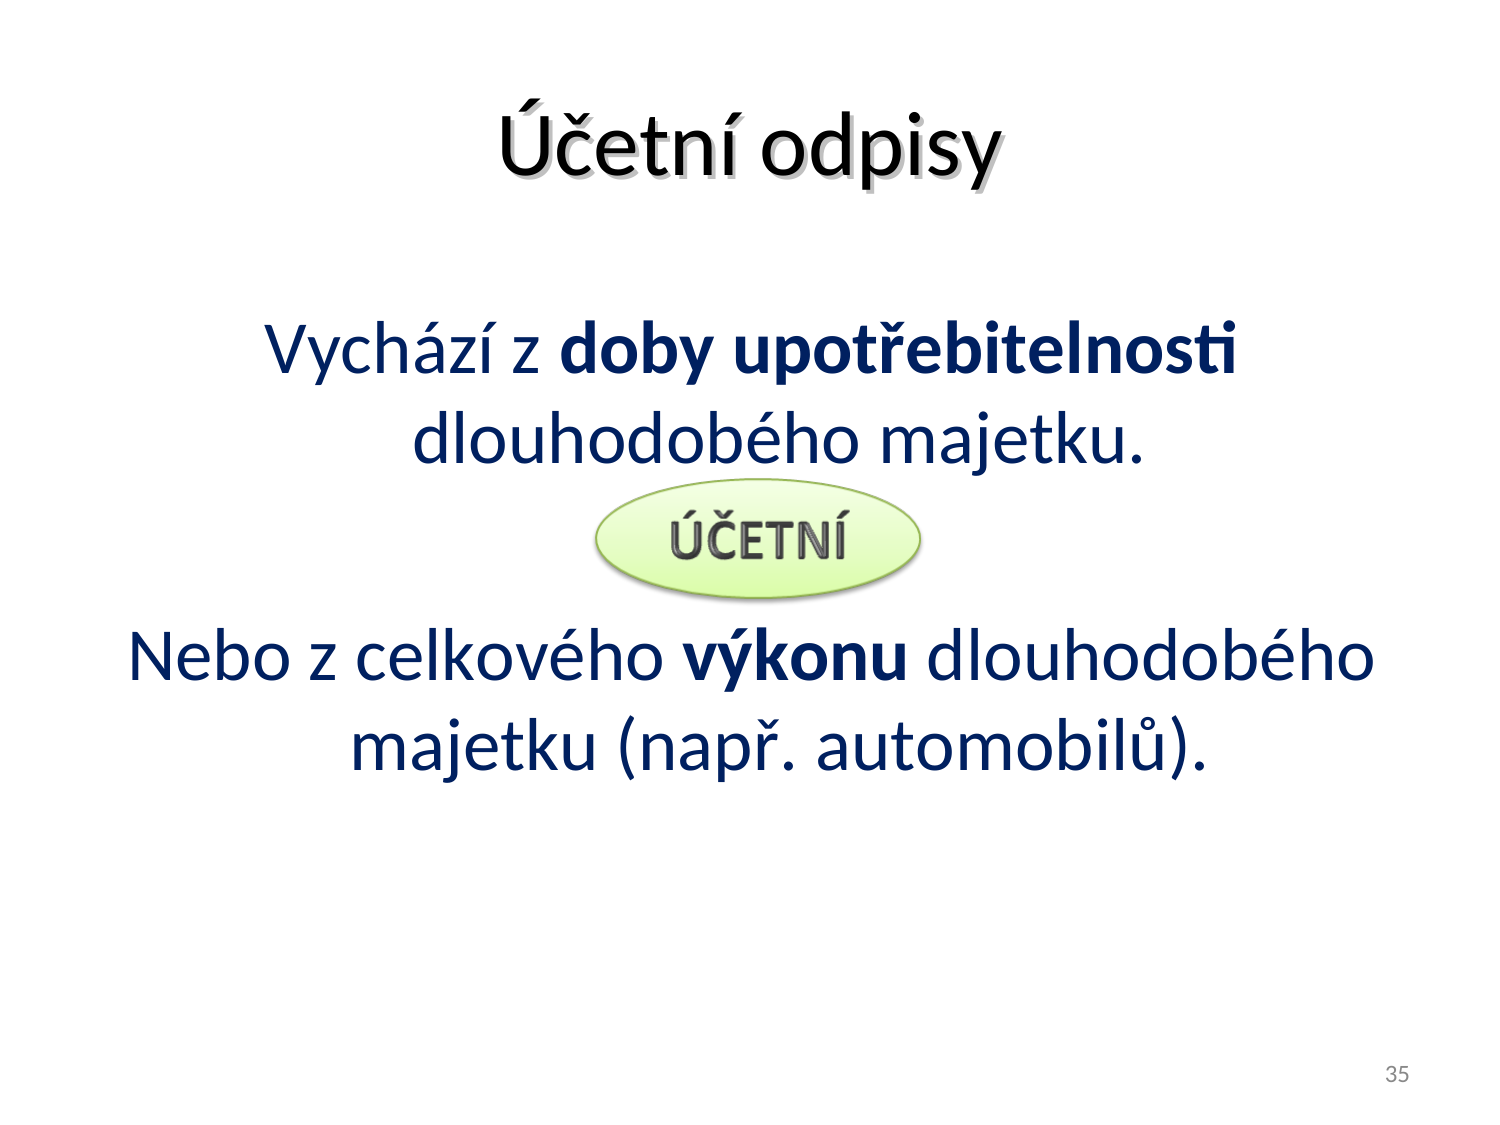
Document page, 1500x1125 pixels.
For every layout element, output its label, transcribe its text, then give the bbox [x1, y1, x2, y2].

text_box <číslo> [1074, 1042, 1426, 1103]
list Vychází z doby upotřebitelnosti dlouhodobého majetku. Nebo z celkového výkonu dlouhodobého majetku (např. automobilů). [76, 290, 1427, 903]
picture [587, 473, 929, 610]
title Účetní odpisy [75, 0, 1426, 302]
